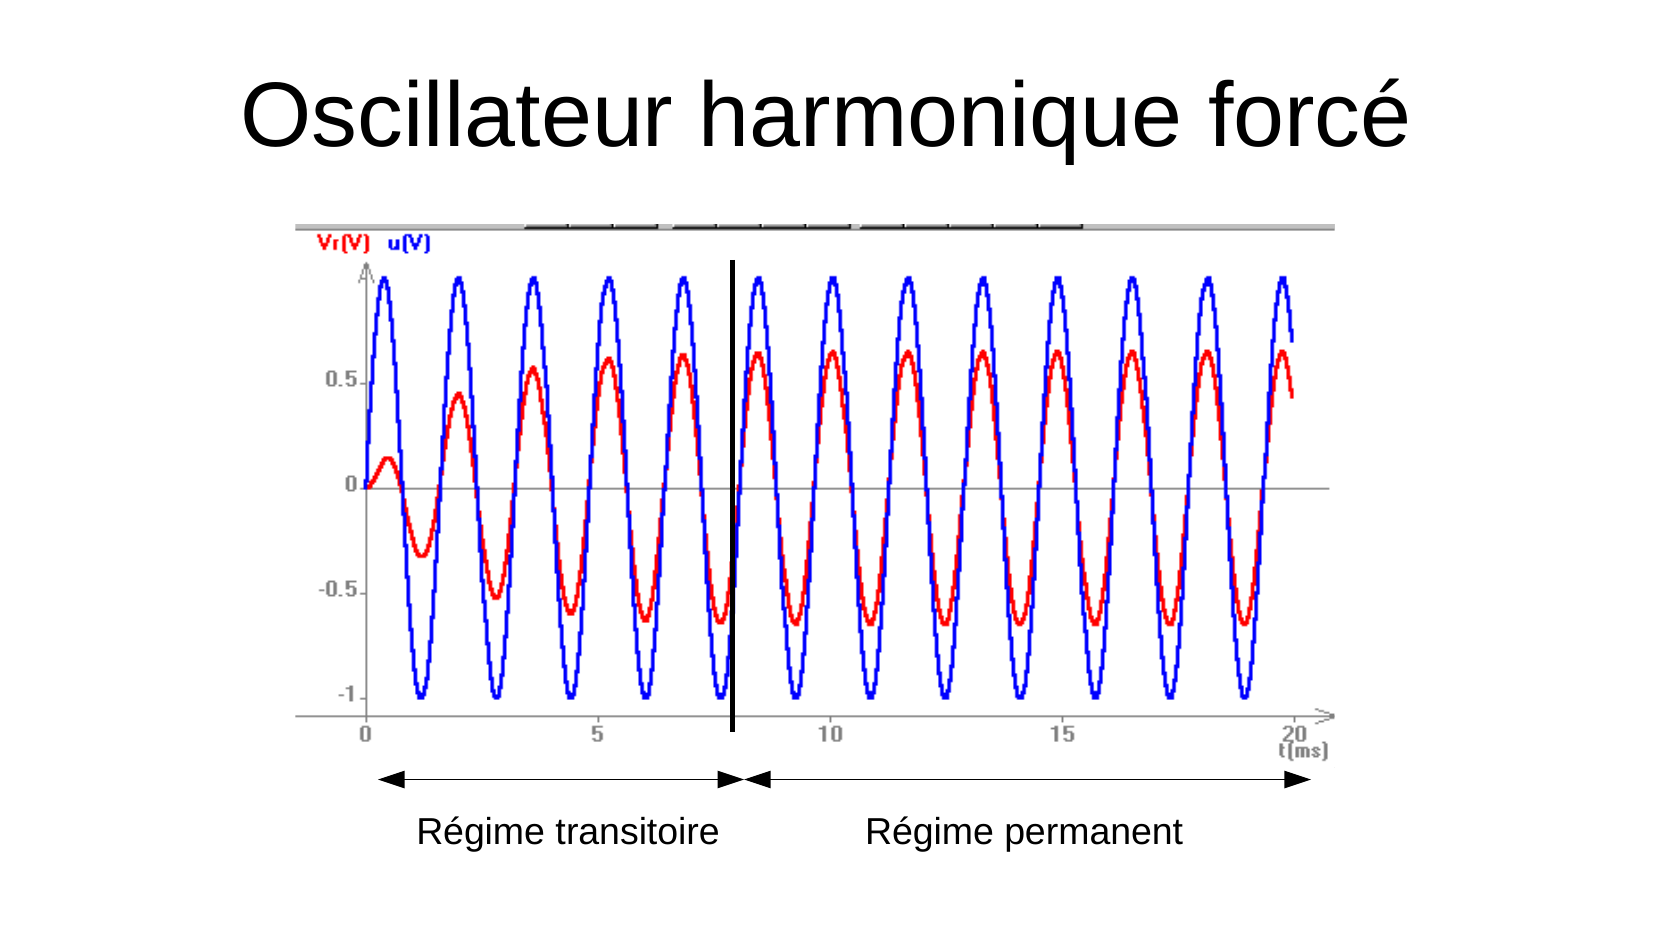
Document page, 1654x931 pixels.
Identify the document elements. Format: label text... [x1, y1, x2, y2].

title Oscillateur harmonique forcé [82, 37, 1571, 193]
text_box Régime permanent [850, 803, 1229, 902]
text_box Régime transitoire [401, 803, 745, 860]
picture [295, 224, 1335, 768]
